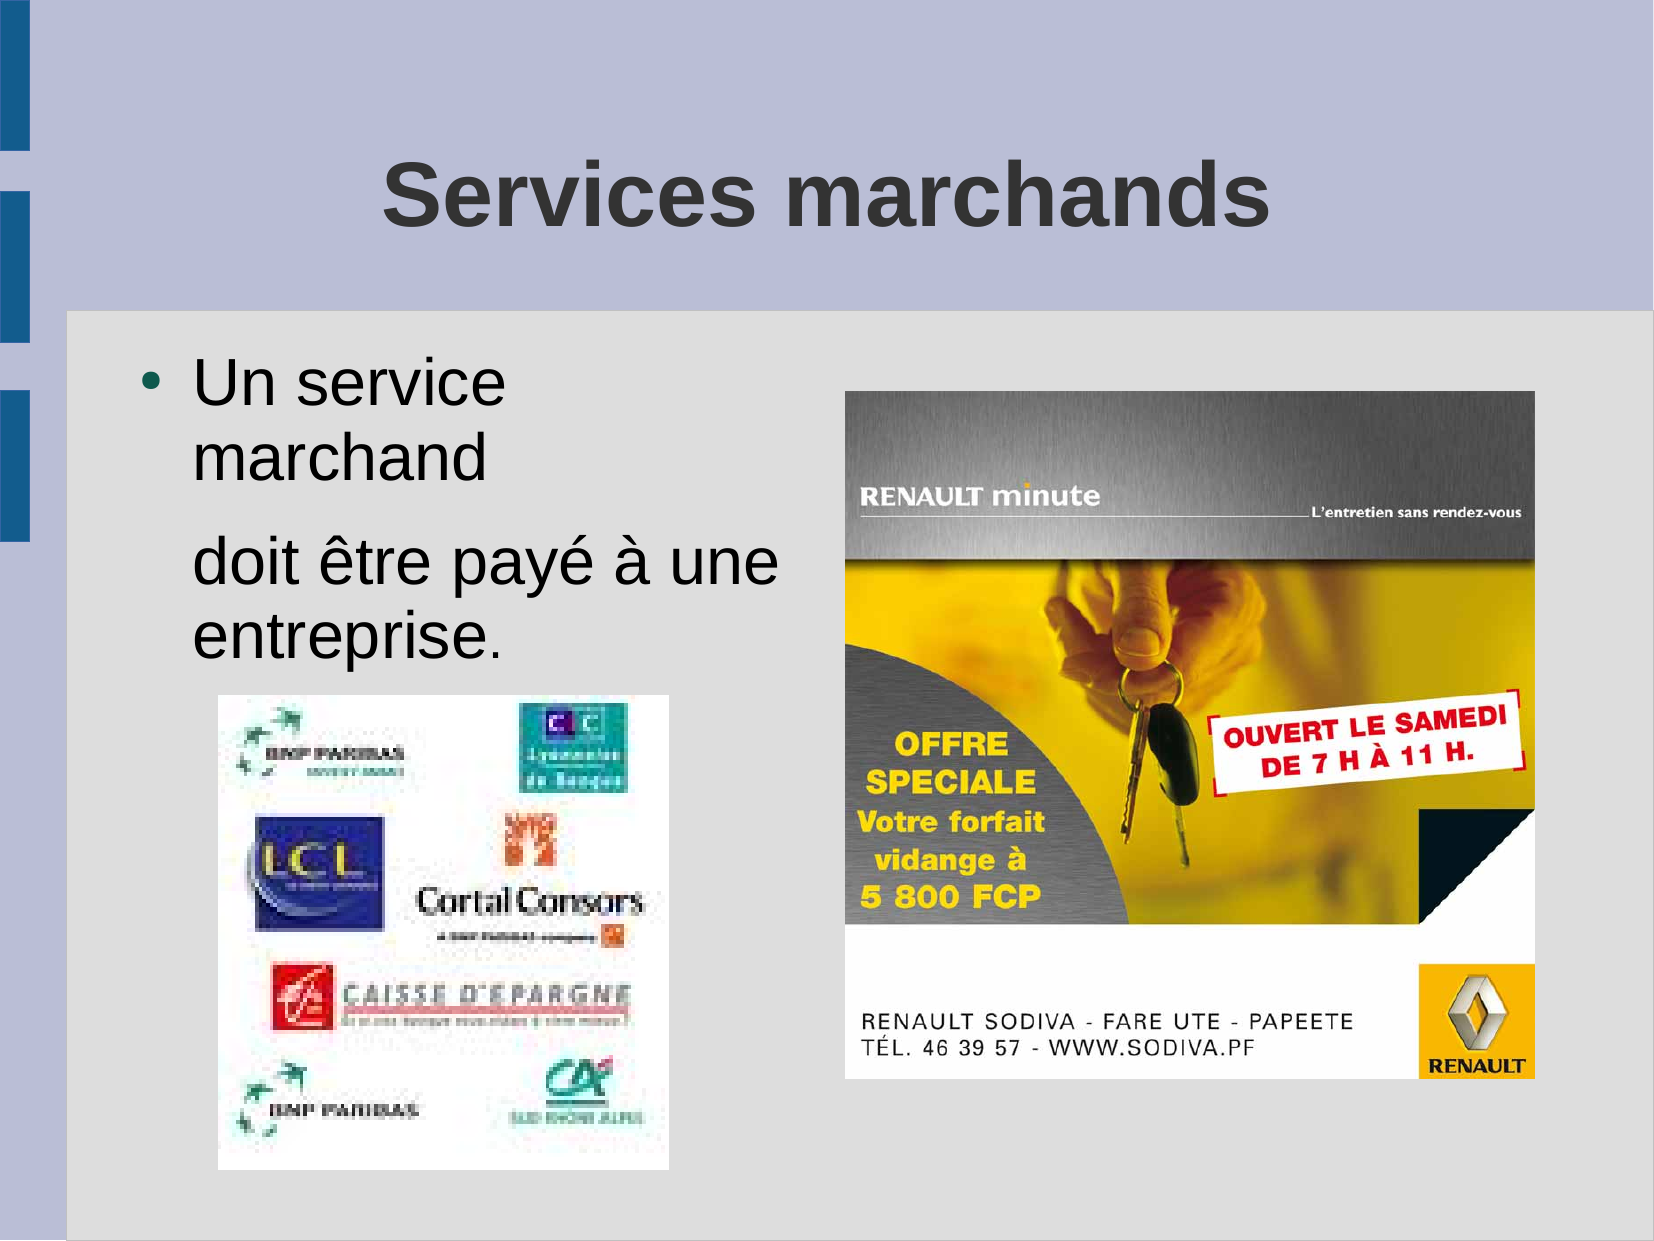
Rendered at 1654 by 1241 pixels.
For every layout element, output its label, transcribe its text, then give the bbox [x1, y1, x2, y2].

picture [845, 391, 1535, 1079]
list Un service marchand doit être payé à une entreprise. [121, 344, 811, 1127]
picture [218, 695, 669, 1170]
title Services marchands [121, 91, 1534, 299]
